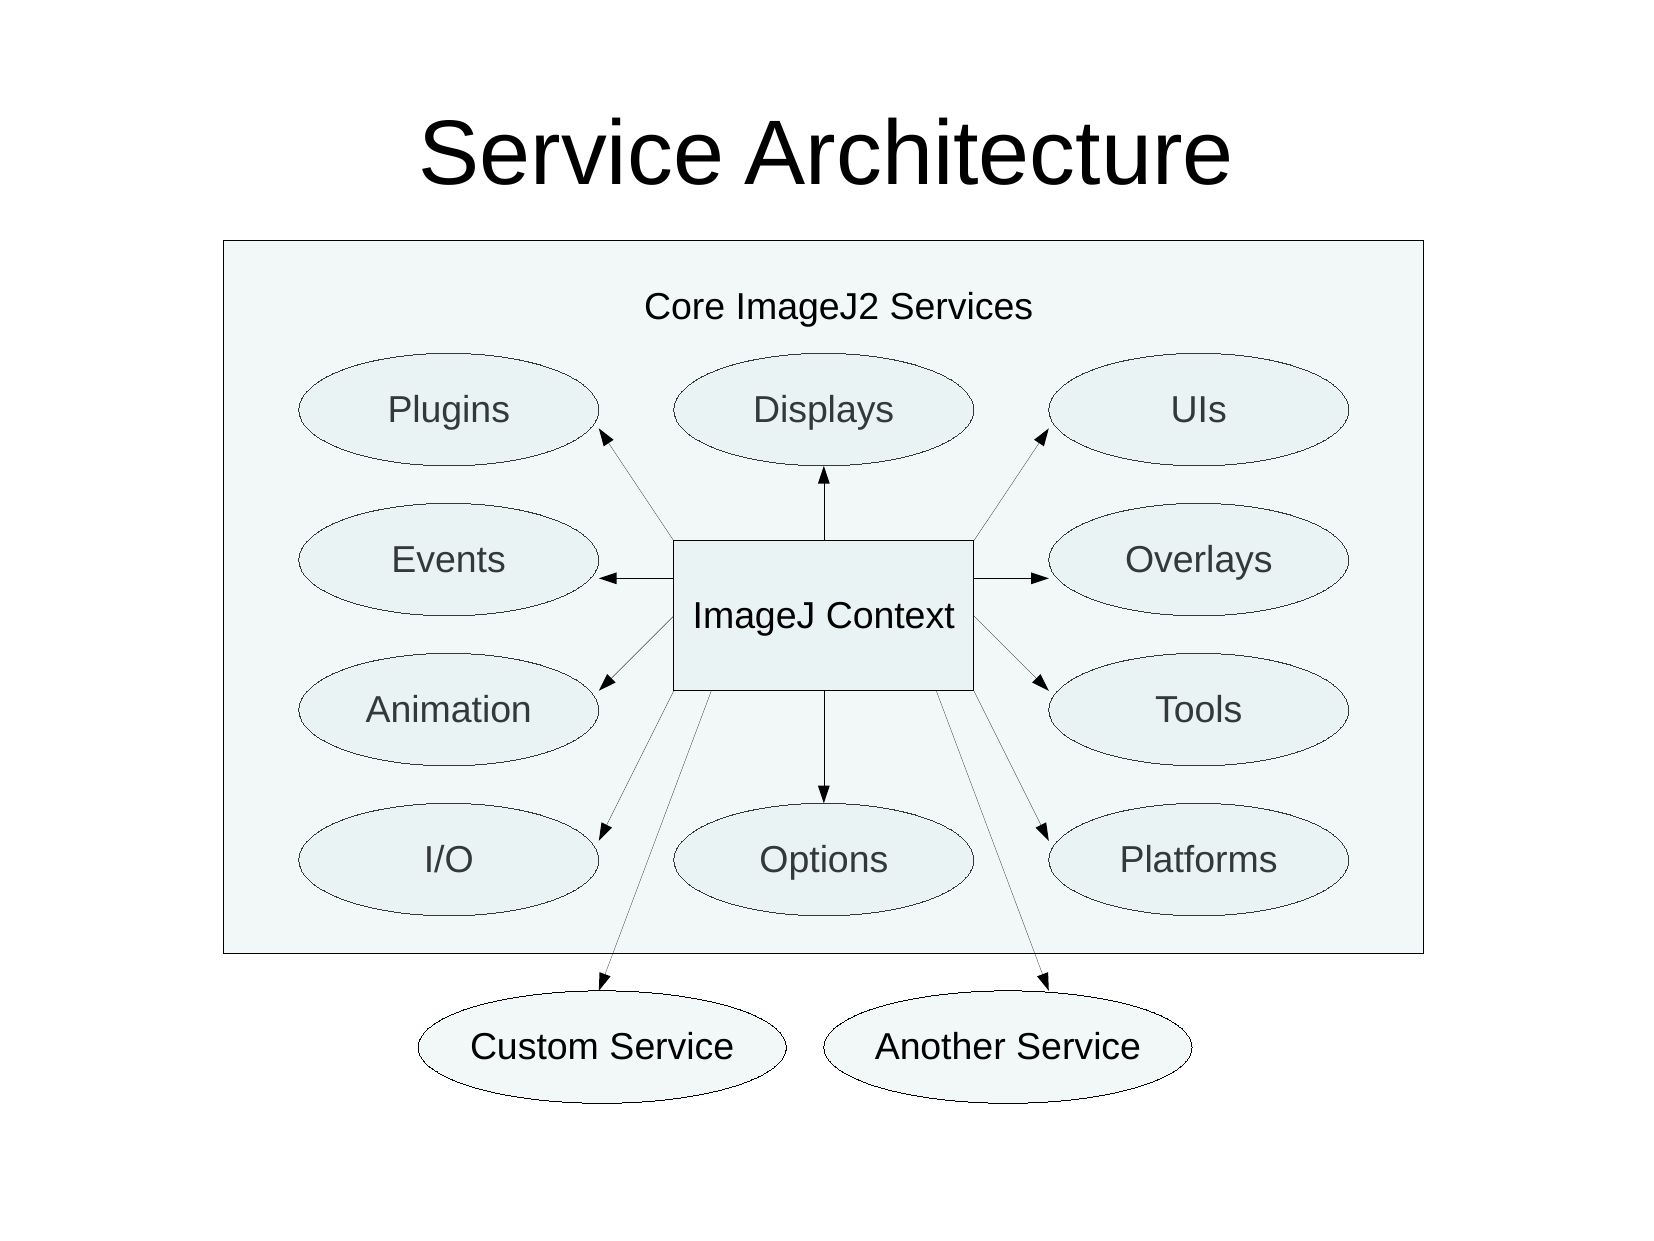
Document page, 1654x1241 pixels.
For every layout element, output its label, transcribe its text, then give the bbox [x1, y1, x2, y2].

text_box Another Service [823, 990, 1193, 1104]
text_box ImageJ Context [673, 540, 974, 691]
title Service Architecture [82, 49, 1571, 257]
text_box [614, 691, 1034, 954]
text_box Custom Service [418, 990, 787, 1104]
text_box Core ImageJ2 Services [629, 278, 1049, 336]
text_box [223, 240, 1424, 954]
